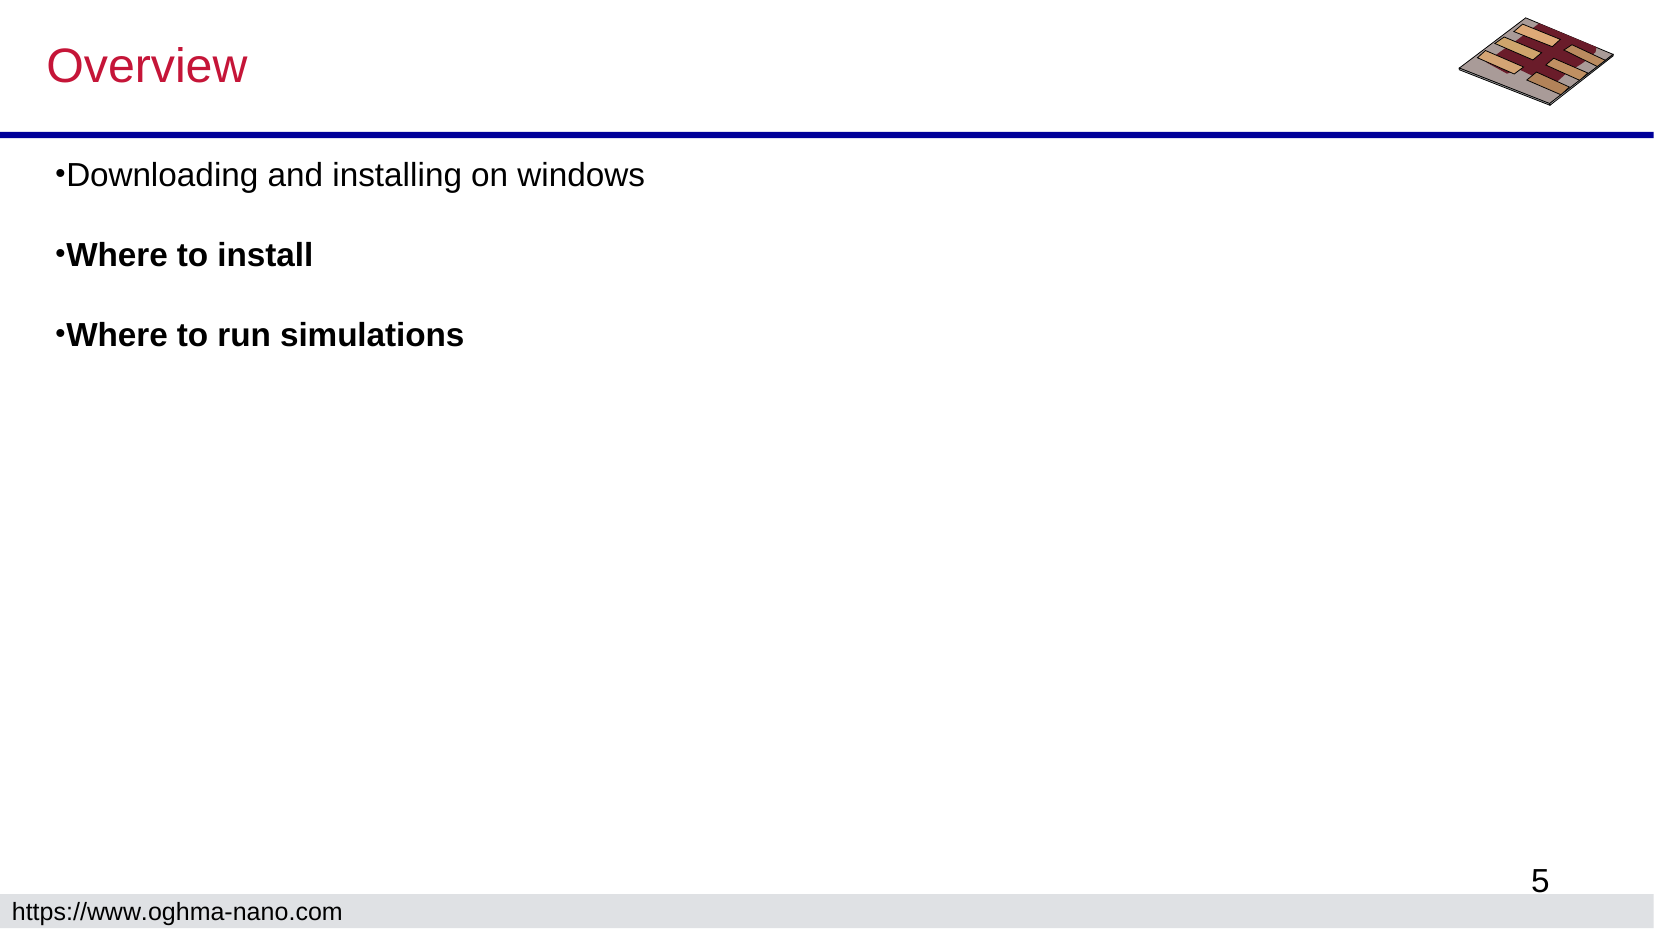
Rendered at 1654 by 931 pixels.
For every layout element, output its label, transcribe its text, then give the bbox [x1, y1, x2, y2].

title Overview [31, 22, 1255, 109]
text_box Downloading and installing on windows Where to install Where to run simulations [39, 145, 1156, 920]
text_box <number> [1516, 852, 1654, 911]
